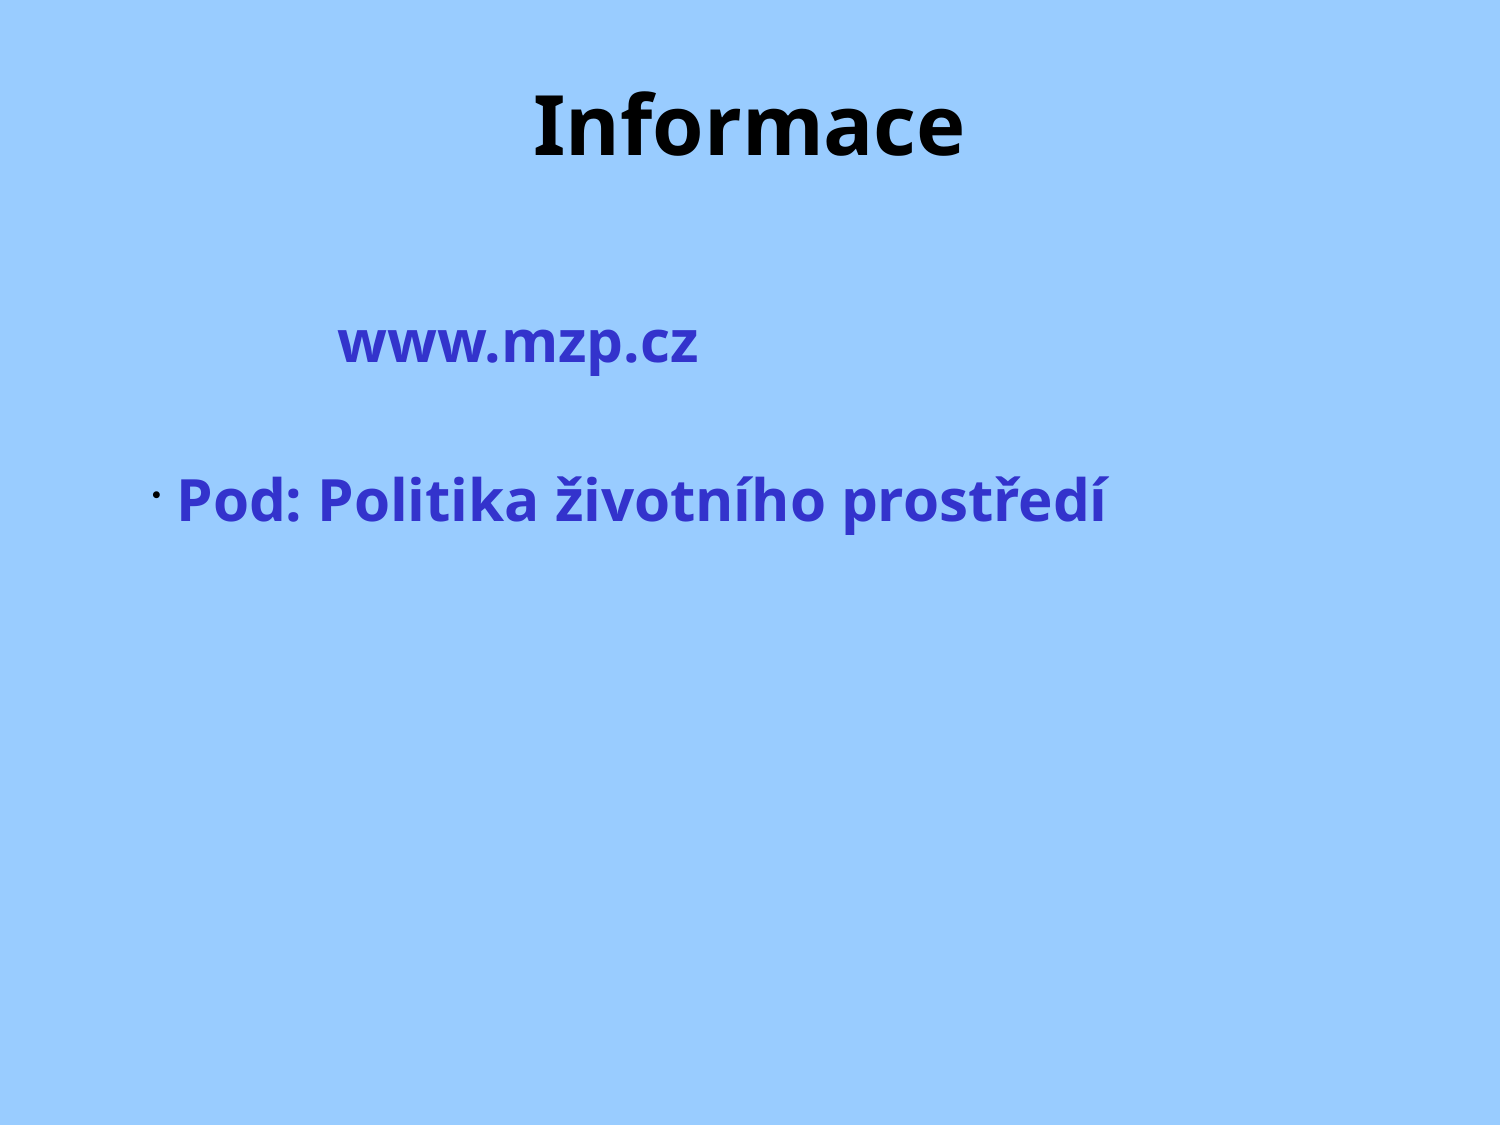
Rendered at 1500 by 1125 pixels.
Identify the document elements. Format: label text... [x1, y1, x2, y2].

title Informace [112, 46, 1388, 200]
text_box www.mzp.cz Pod: Politika životního prostředí [137, 292, 1350, 589]
